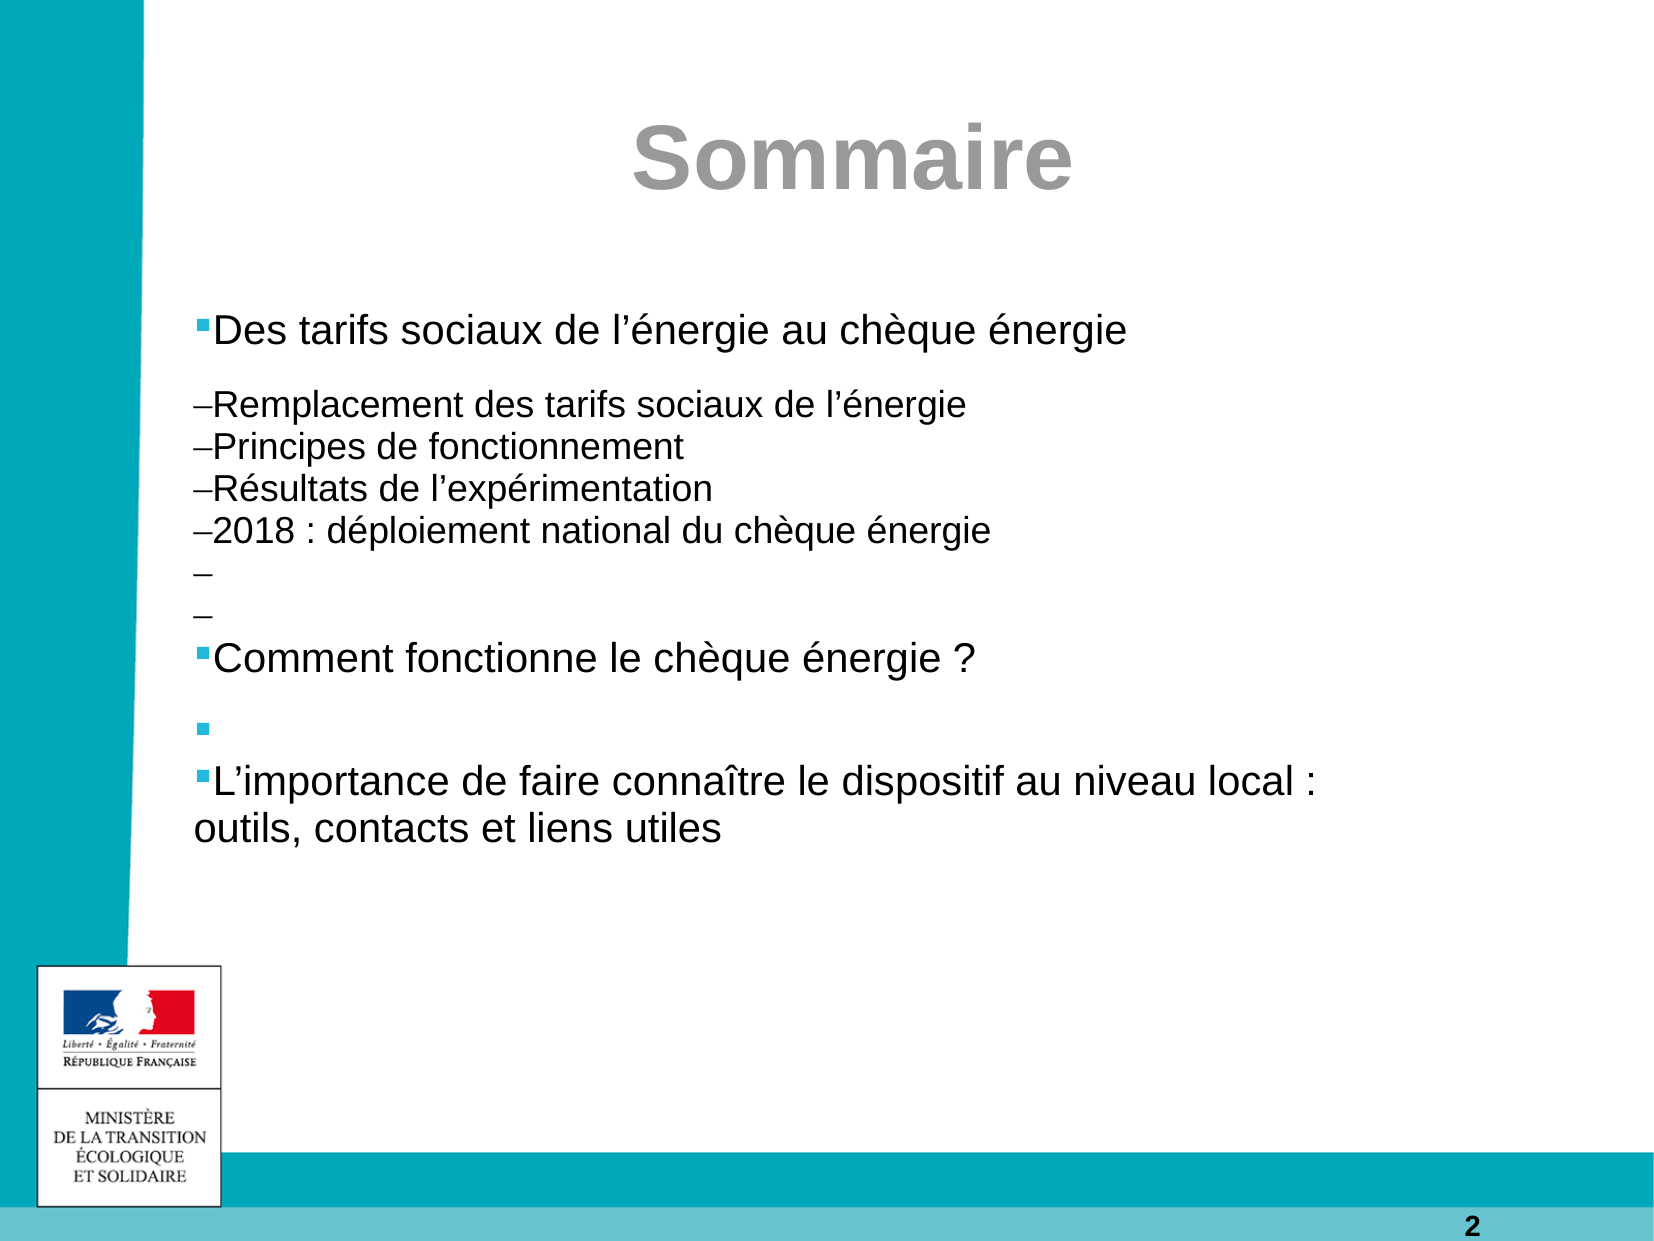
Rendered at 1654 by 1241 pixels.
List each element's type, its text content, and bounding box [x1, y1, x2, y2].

text_box [1464, 1207, 1629, 1241]
text_box Des tarifs sociaux de l’énergie au chèque énergie Remplacement des tarifs sociaux de l’énergie Principes de fonctionnement Résultats de l’expérimentation 2018 : déploiement national du chèque énergie Comment fonctionne le chèque énergie ? L’importance de faire connaître le dispositif au niveau local : outils, contacts et liens utiles [193, 304, 1399, 1118]
title Sommaire [136, 56, 1571, 250]
